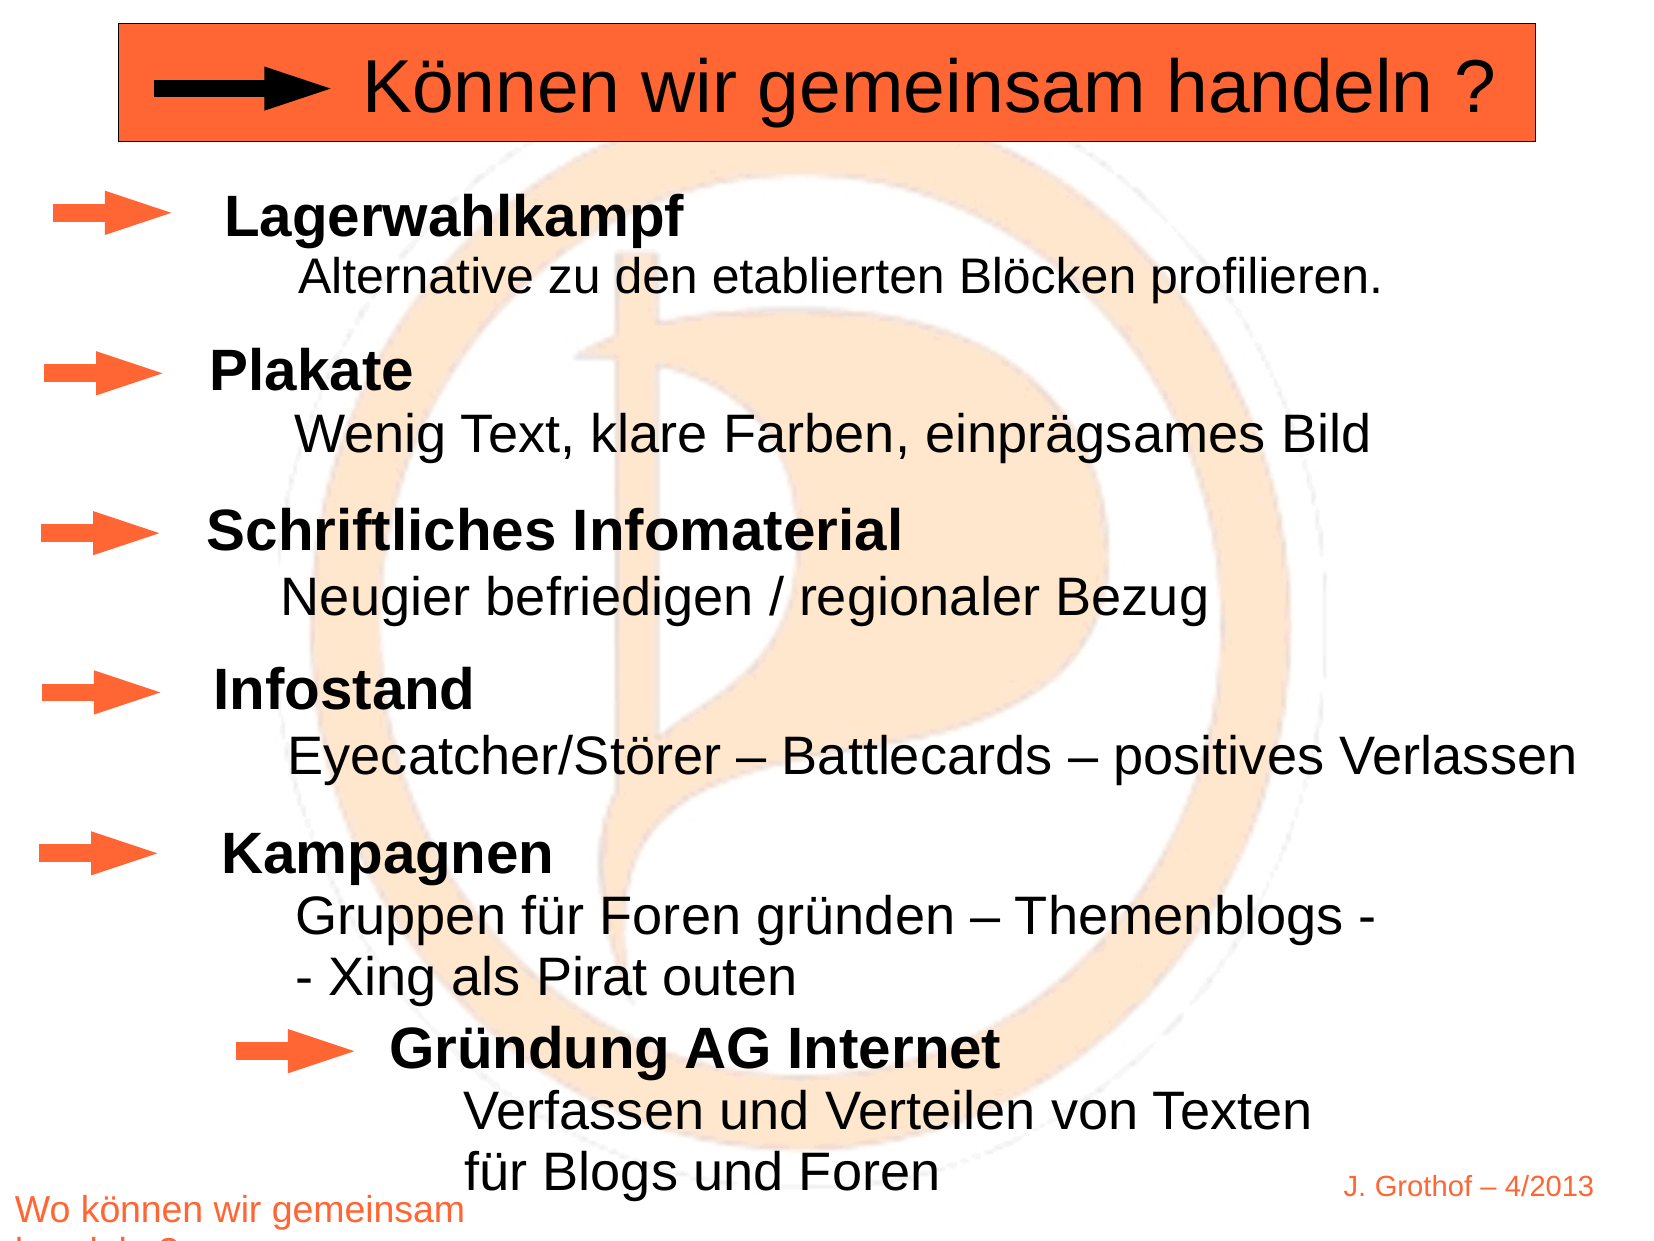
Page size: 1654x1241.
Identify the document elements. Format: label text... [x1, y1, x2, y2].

text_box Infostand Eyecatcher/Störer – Battlecards – positives Verlassen [198, 649, 1595, 798]
text_box Plakate Wenig Text, klare Farben, einprägsames Bild [195, 330, 1388, 473]
text_box Wo können wir gemeinsam handeln ? [0, 1181, 654, 1239]
text_box Gründung AG Internet Verfassen und Verteilen von Texten für Blogs und Foren [374, 1008, 1329, 1211]
text_box [118, 23, 1536, 142]
text_box Schriftliches Infomaterial Neugier befriedigen / regionaler Bezug [192, 490, 1226, 638]
text_box Können wir gemeinsam handeln ? [347, 37, 1512, 136]
text_box Lagerwahlkampf Alternative zu den etablierten Blöcken profilieren. [209, 175, 1623, 313]
text_box Kampagnen Gruppen für Foren gründen – Themenblogs - - Xing als Pirat outen [206, 813, 1394, 1016]
picture [0, 0, 1654, 1241]
